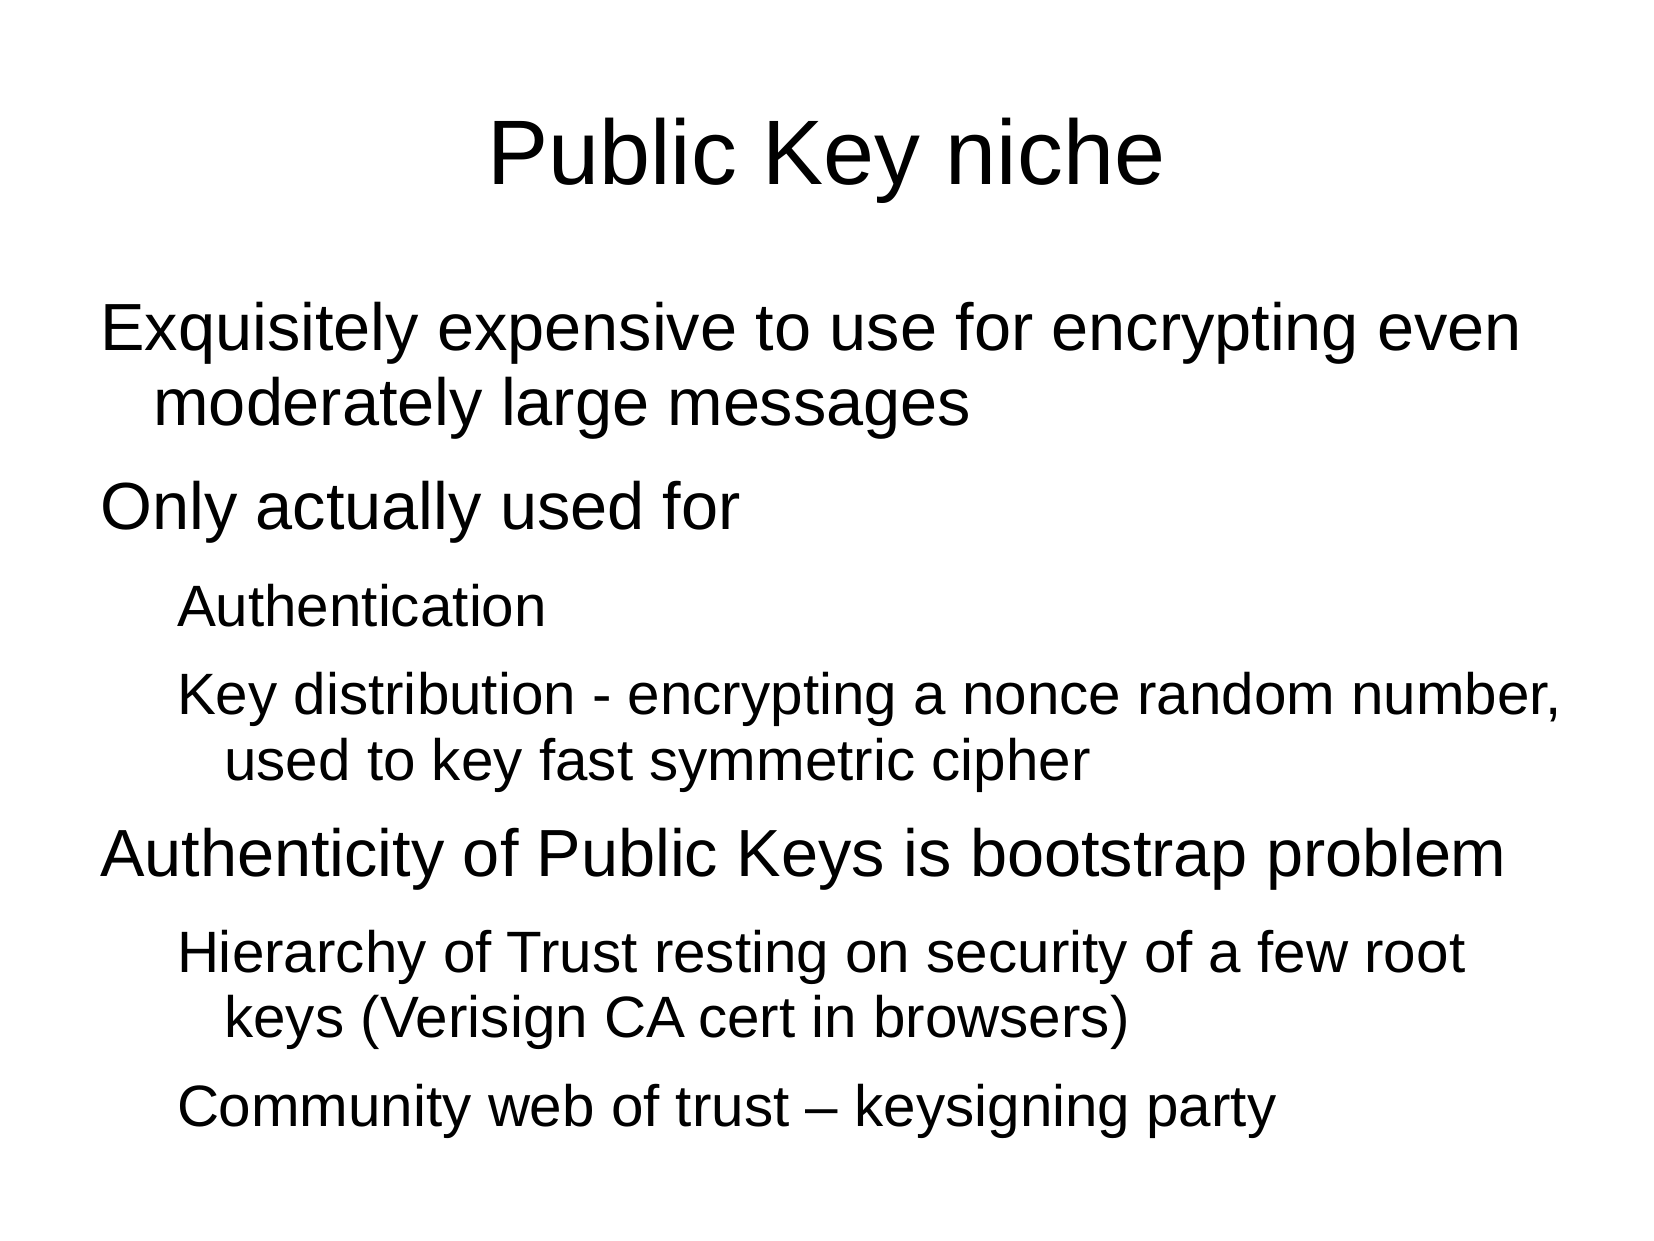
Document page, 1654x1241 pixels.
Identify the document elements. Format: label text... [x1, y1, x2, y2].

list Exquisitely expensive to use for encrypting even moderately large messages Only actually used for Authentication Key distribution - encrypting a nonce random number, used to key fast symmetric cipher Authenticity of Public Keys is bootstrap problem Hierarchy of Trust resting on security of a few root keys (Verisign CA cert in browsers) Community web of trust – keysigning party [82, 290, 1571, 1139]
title Public Key niche [82, 56, 1571, 250]
